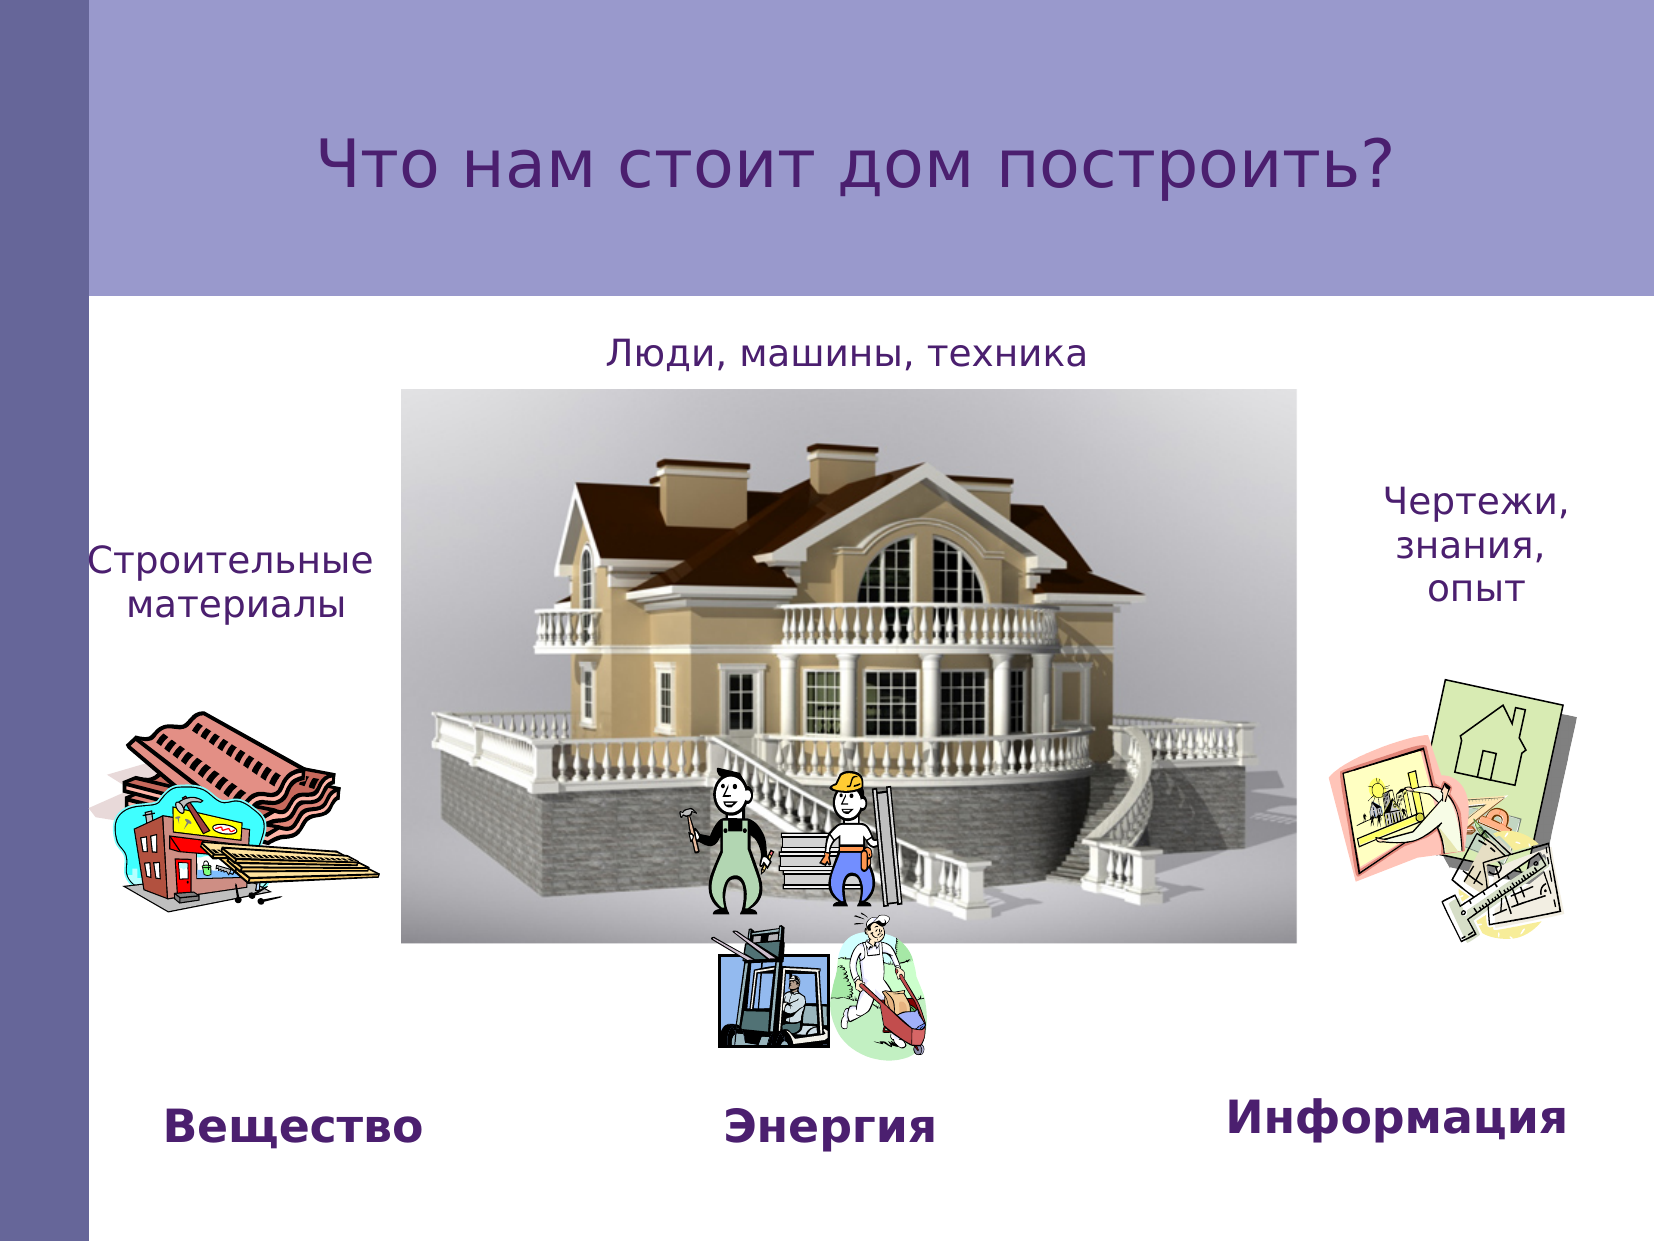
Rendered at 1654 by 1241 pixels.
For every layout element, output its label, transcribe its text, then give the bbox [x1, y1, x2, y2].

text_box Информация [1210, 1083, 1625, 1152]
text_box Чертежи, знания, опыт [1328, 472, 1625, 618]
picture [88, 708, 385, 945]
text_box Люди, машины, техника [590, 324, 1152, 384]
text_box Что нам стоит дом построить? [295, 118, 1418, 211]
picture [401, 389, 1300, 1063]
text_box Вещество [147, 1092, 443, 1161]
picture [1328, 732, 1567, 945]
text_box [1434, 679, 1564, 827]
text_box Энергия [708, 1092, 1004, 1182]
text_box Строительные материалы [29, 531, 443, 634]
